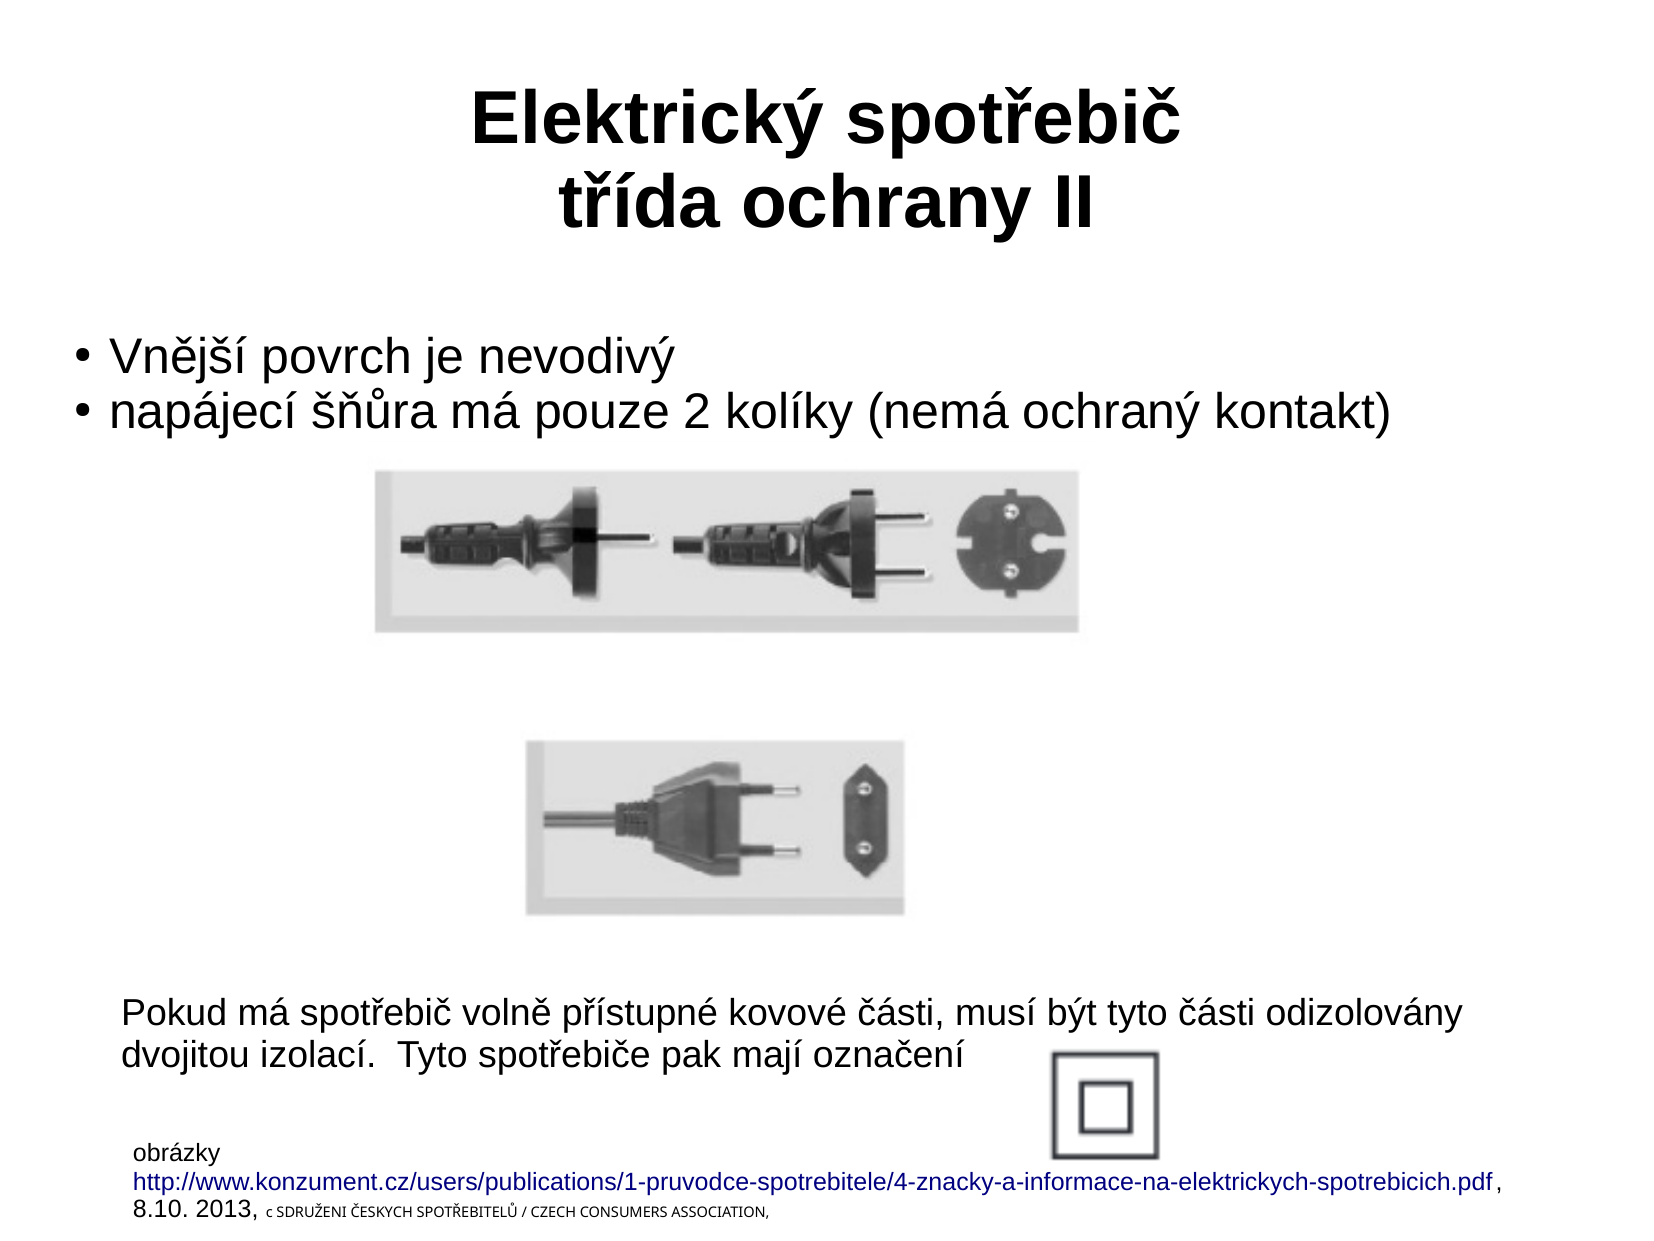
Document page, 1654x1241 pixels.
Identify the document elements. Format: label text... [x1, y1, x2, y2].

text_box Vnější povrch je nevodivý napájecí šňůra má pouze 2 kolíky (nemá ochraný kontakt) [59, 320, 1654, 615]
picture [1039, 1039, 1169, 1131]
title Elektrický spotřebič třída ochrany II [82, 75, 1571, 244]
text_box obrázkyhttp://www.konzument.cz/users/publications/1-pruvodce-spotrebitele/4-znacky-a-informace-na-elektrickych-spotrebicich.pdf, 8.10. 2013, c SDRUŽENI ČESKYCH SPOTŘEBITELŮ / CZECH CONSUMERS ASSOCIATION, [118, 1131, 1595, 1231]
picture [367, 440, 1097, 934]
text_box Pokud má spotřebič volně přístupné kovové části, musí být tyto části odizolovány dvojitou izolací. Tyto spotřebiče pak mají označení [106, 983, 1536, 1083]
